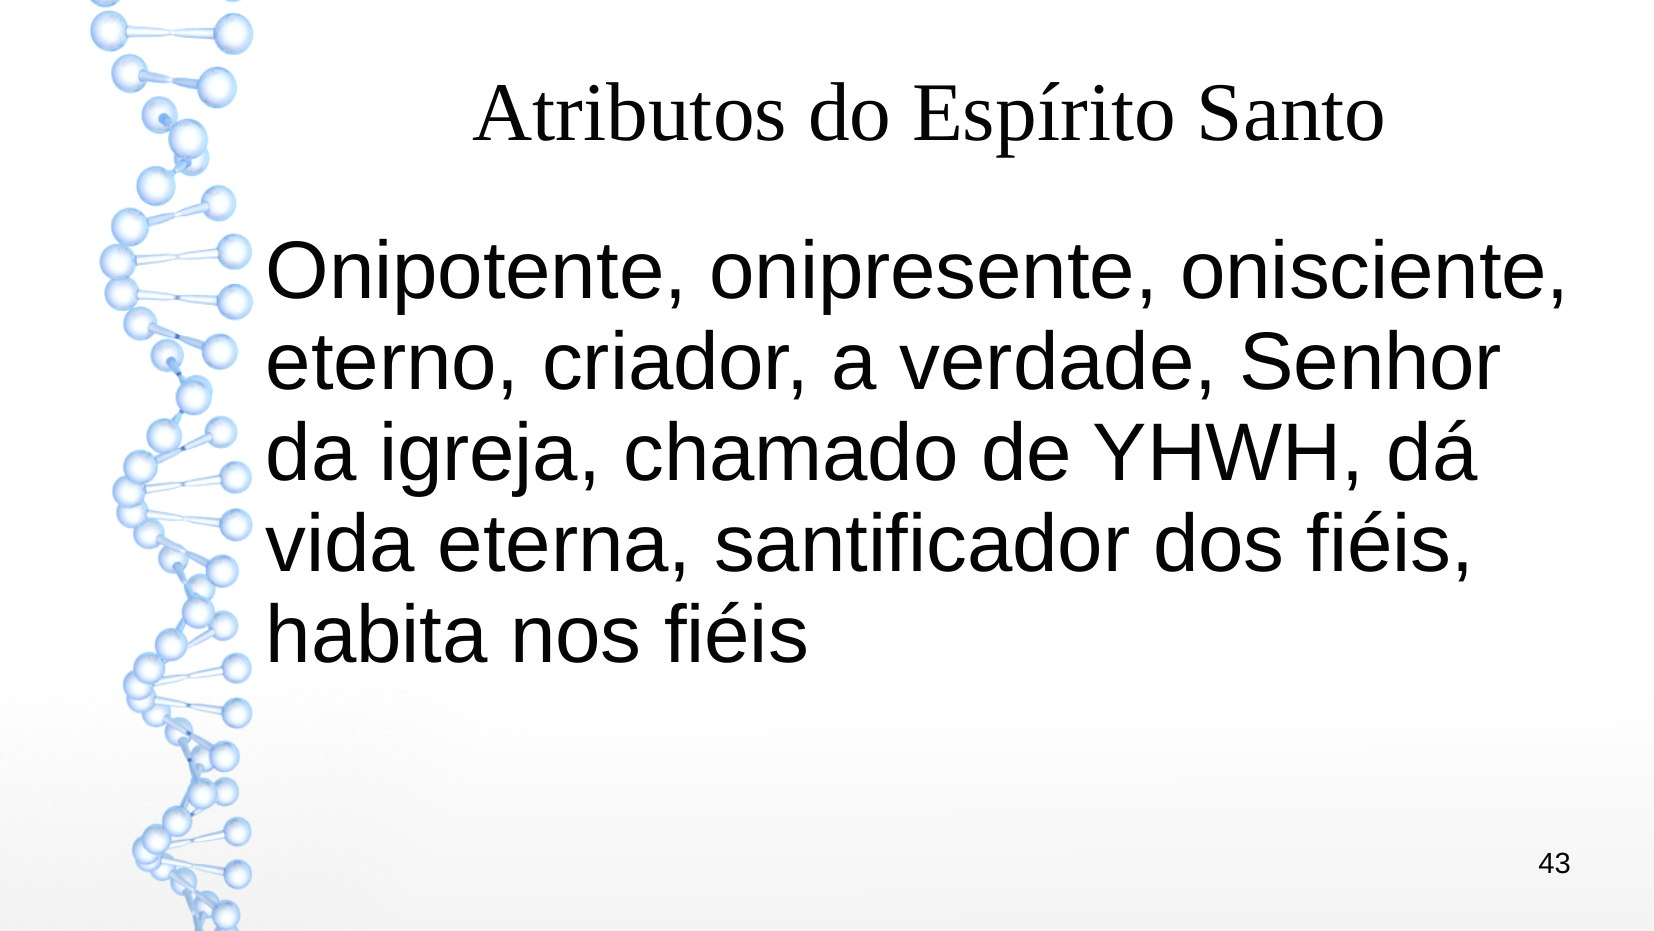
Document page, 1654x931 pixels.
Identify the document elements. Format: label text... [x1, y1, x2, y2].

title Atributos do Espírito Santo [265, 35, 1595, 189]
picture [0, 0, 1654, 931]
list Onipotente, onipresente, onisciente, eterno, criador, a verdade, Senhor da igreja, chamado de YHWH, dá vida eterna, santificador dos fiéis, habita nos fiéis [265, 224, 1595, 764]
